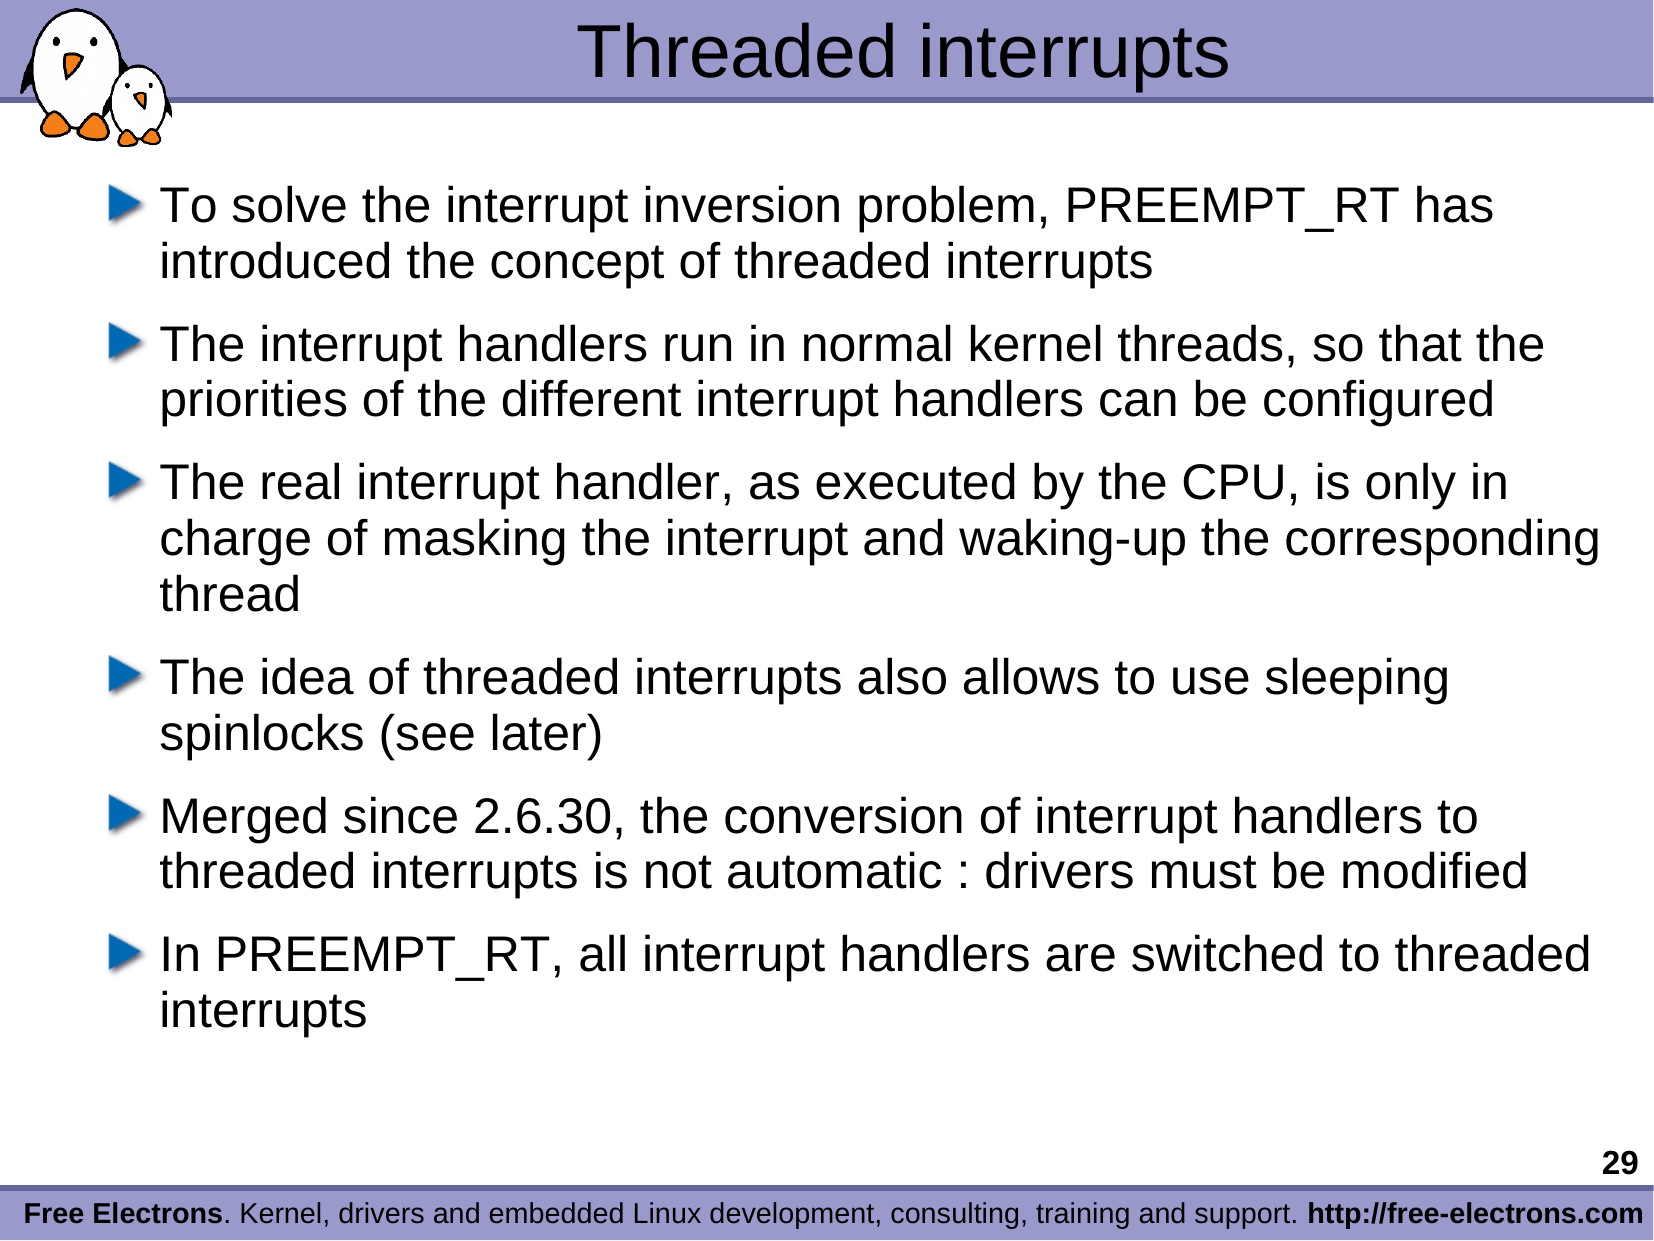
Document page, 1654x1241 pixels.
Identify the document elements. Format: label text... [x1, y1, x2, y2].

picture [20, 8, 172, 147]
list To solve the interrupt inversion problem, PREEMPT_RT has introduced the concept of threaded interrupts The interrupt handlers run in normal kernel threads, so that the priorities of the different interrupt handlers can be configured The real interrupt handler, as executed by the CPU, is only in charge of masking the interrupt and waking-up the corresponding thread The idea of threaded interrupts also allows to use sleeping spinlocks (see later) Merged since 2.6.30, the conversion of interrupt handlers to threaded interrupts is not automatic : drivers must be modified In PREEMPT_RT, all interrupt handlers are switched to threaded interrupts [88, 177, 1612, 1147]
title Threaded interrupts [178, 4, 1631, 98]
